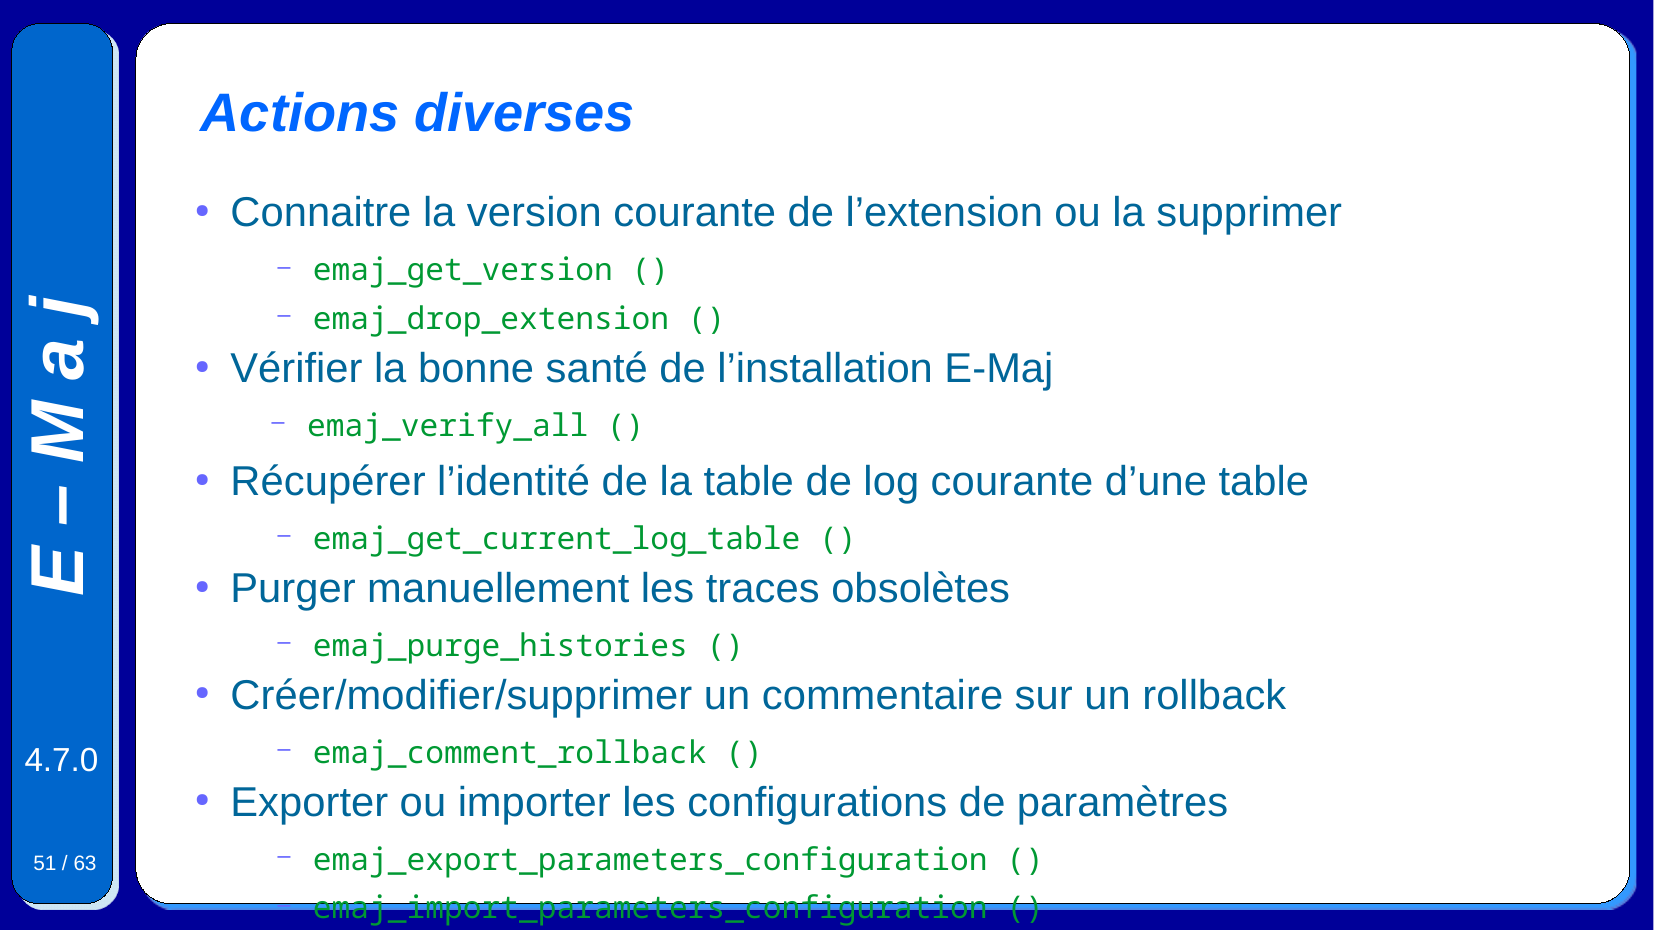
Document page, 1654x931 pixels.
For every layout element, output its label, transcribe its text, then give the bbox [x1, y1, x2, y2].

title Actions diverses [200, 34, 1575, 188]
list Connaitre la version courante de l’extension ou la supprimer emaj_get_version () emaj_drop_extension () Vérifier la bonne santé de l’installation E-Maj emaj_verify_all () Récupérer l’identité de la table de log courante d’une table emaj_get_current_log_table () Purger manuellement les traces obsolètes emaj_purge_histories () Créer/modifier/supprimer un commentaire sur un rollback emaj_comment_rollback () Exporter ou importer les configurations de paramètres emaj_export_parameters_configuration () emaj_import_parameters_configuration () [177, 188, 1587, 877]
